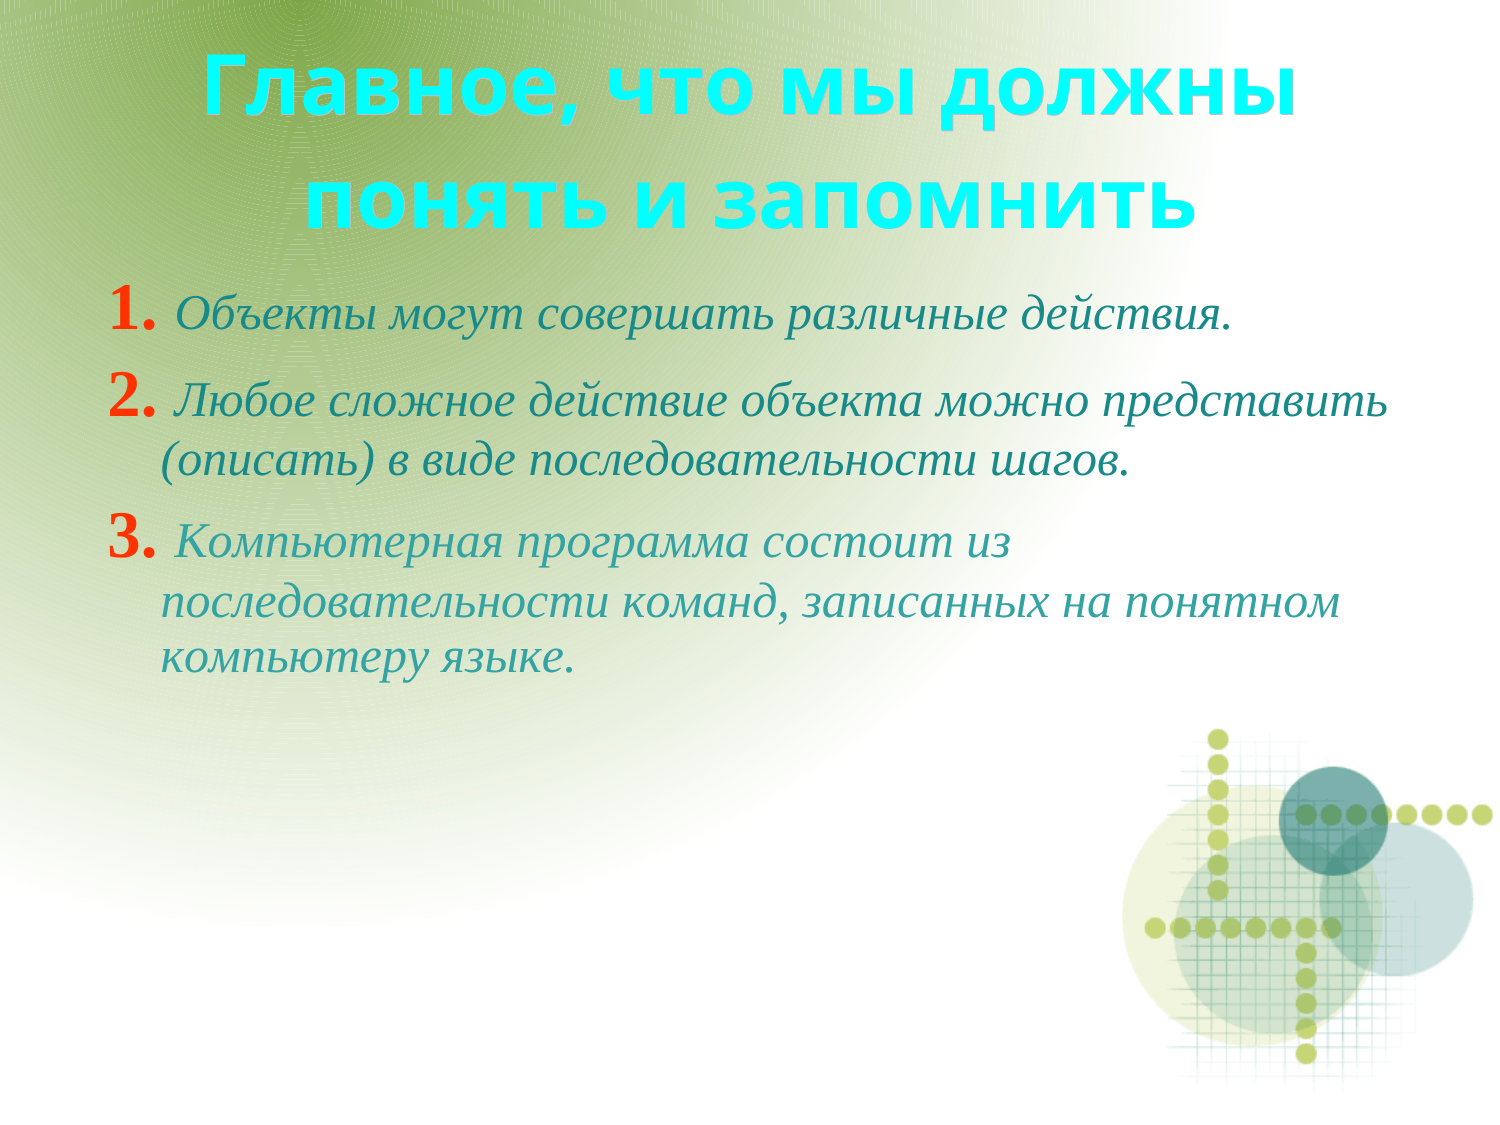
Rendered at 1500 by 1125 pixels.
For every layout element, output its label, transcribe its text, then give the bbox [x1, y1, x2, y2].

picture [1110, 718, 1500, 1098]
title Главное, что мы должны понять и запомнить [75, 35, 1426, 244]
list 1. Объекты могут совершать различные действия. 2. Любое сложное действие объекта можно представить (описать) в виде последовательности шагов. 3. Компьютерная программа состоит из последовательности команд, записанных на понятном компьютеру языке. [75, 262, 1426, 1006]
